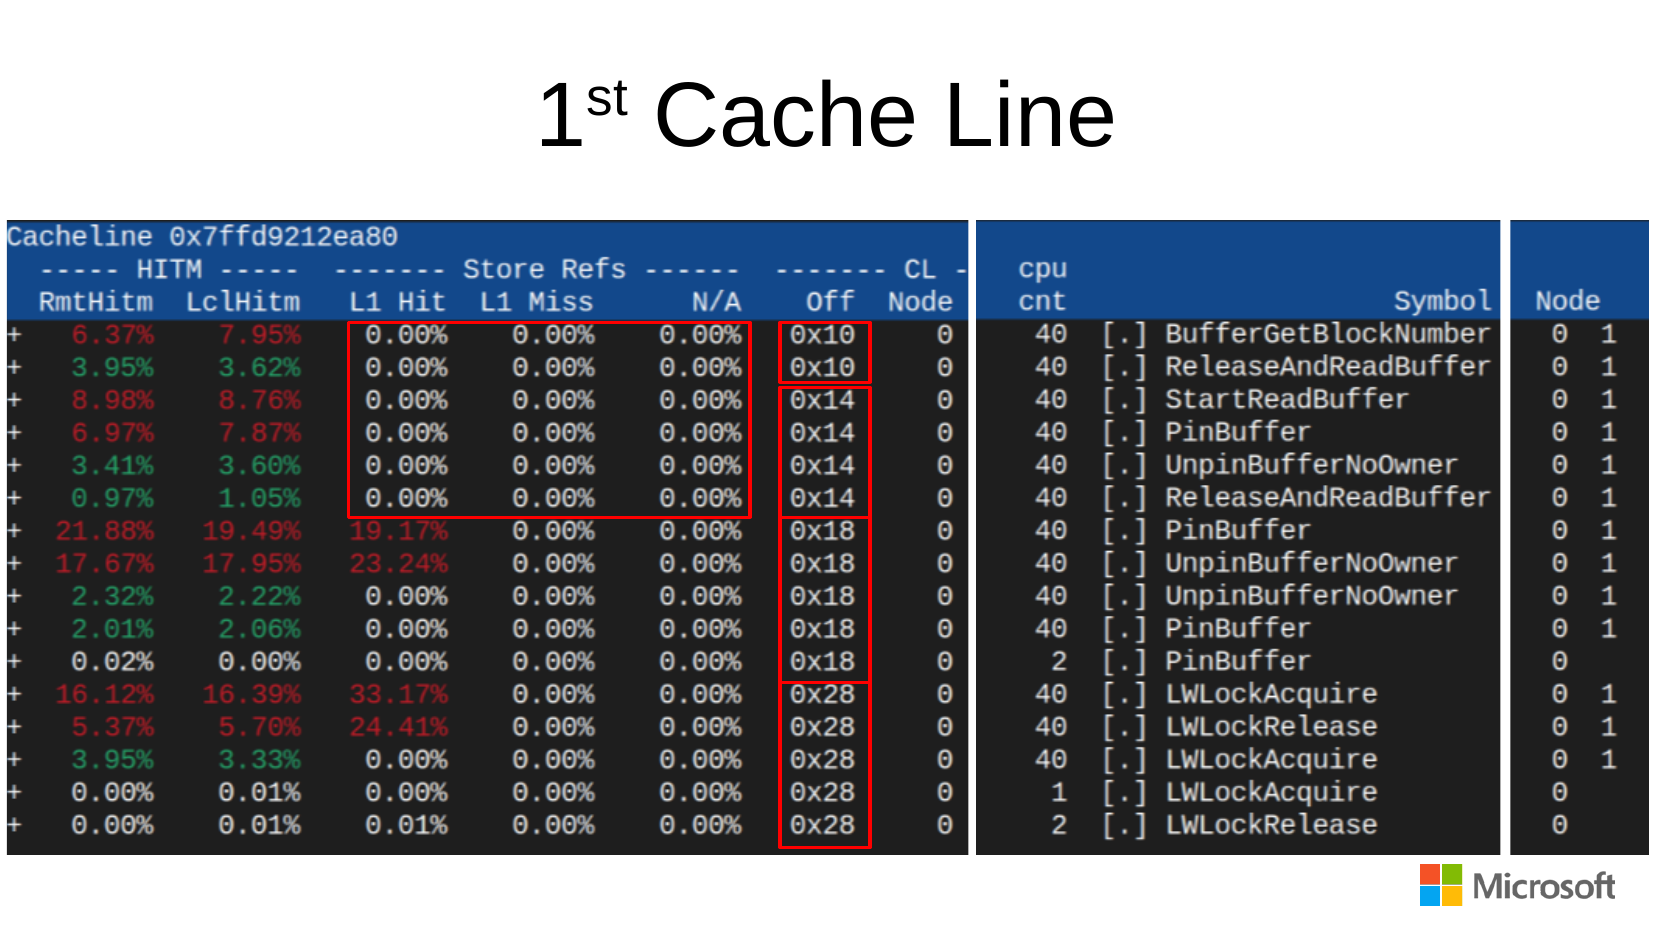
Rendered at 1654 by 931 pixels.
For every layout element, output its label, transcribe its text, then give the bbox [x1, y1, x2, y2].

picture [976, 220, 1501, 855]
picture [6, 220, 969, 855]
title 1st Cache Line [82, 37, 1571, 193]
picture [1510, 220, 1654, 855]
picture [1420, 864, 1615, 906]
